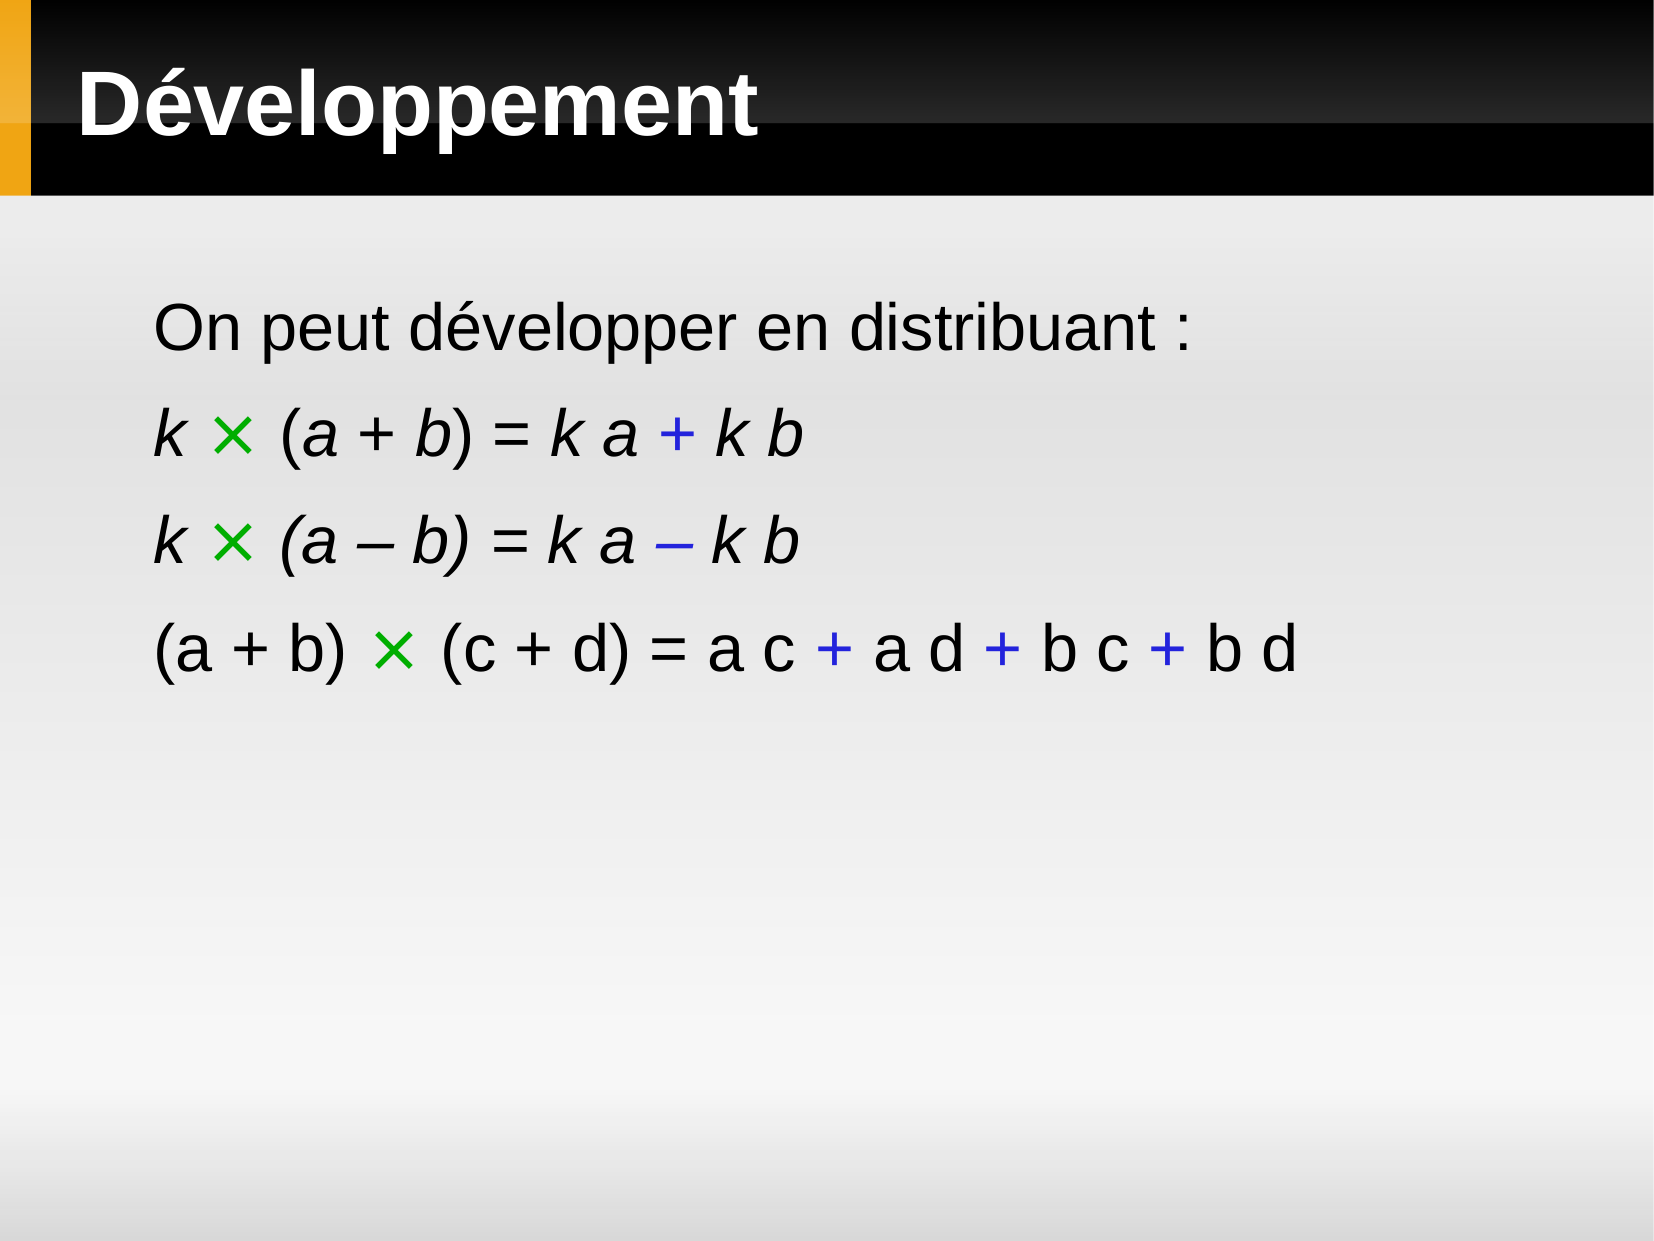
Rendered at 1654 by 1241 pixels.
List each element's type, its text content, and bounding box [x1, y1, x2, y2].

list On peut développer en distribuant : k × (a + b) = k a + k b k × (a – b) = k a – k b (a + b) × (c + d) = a c + a d + b c + b d [82, 290, 1571, 1094]
picture [0, 0, 1654, 1241]
title Développement [76, 7, 1565, 200]
